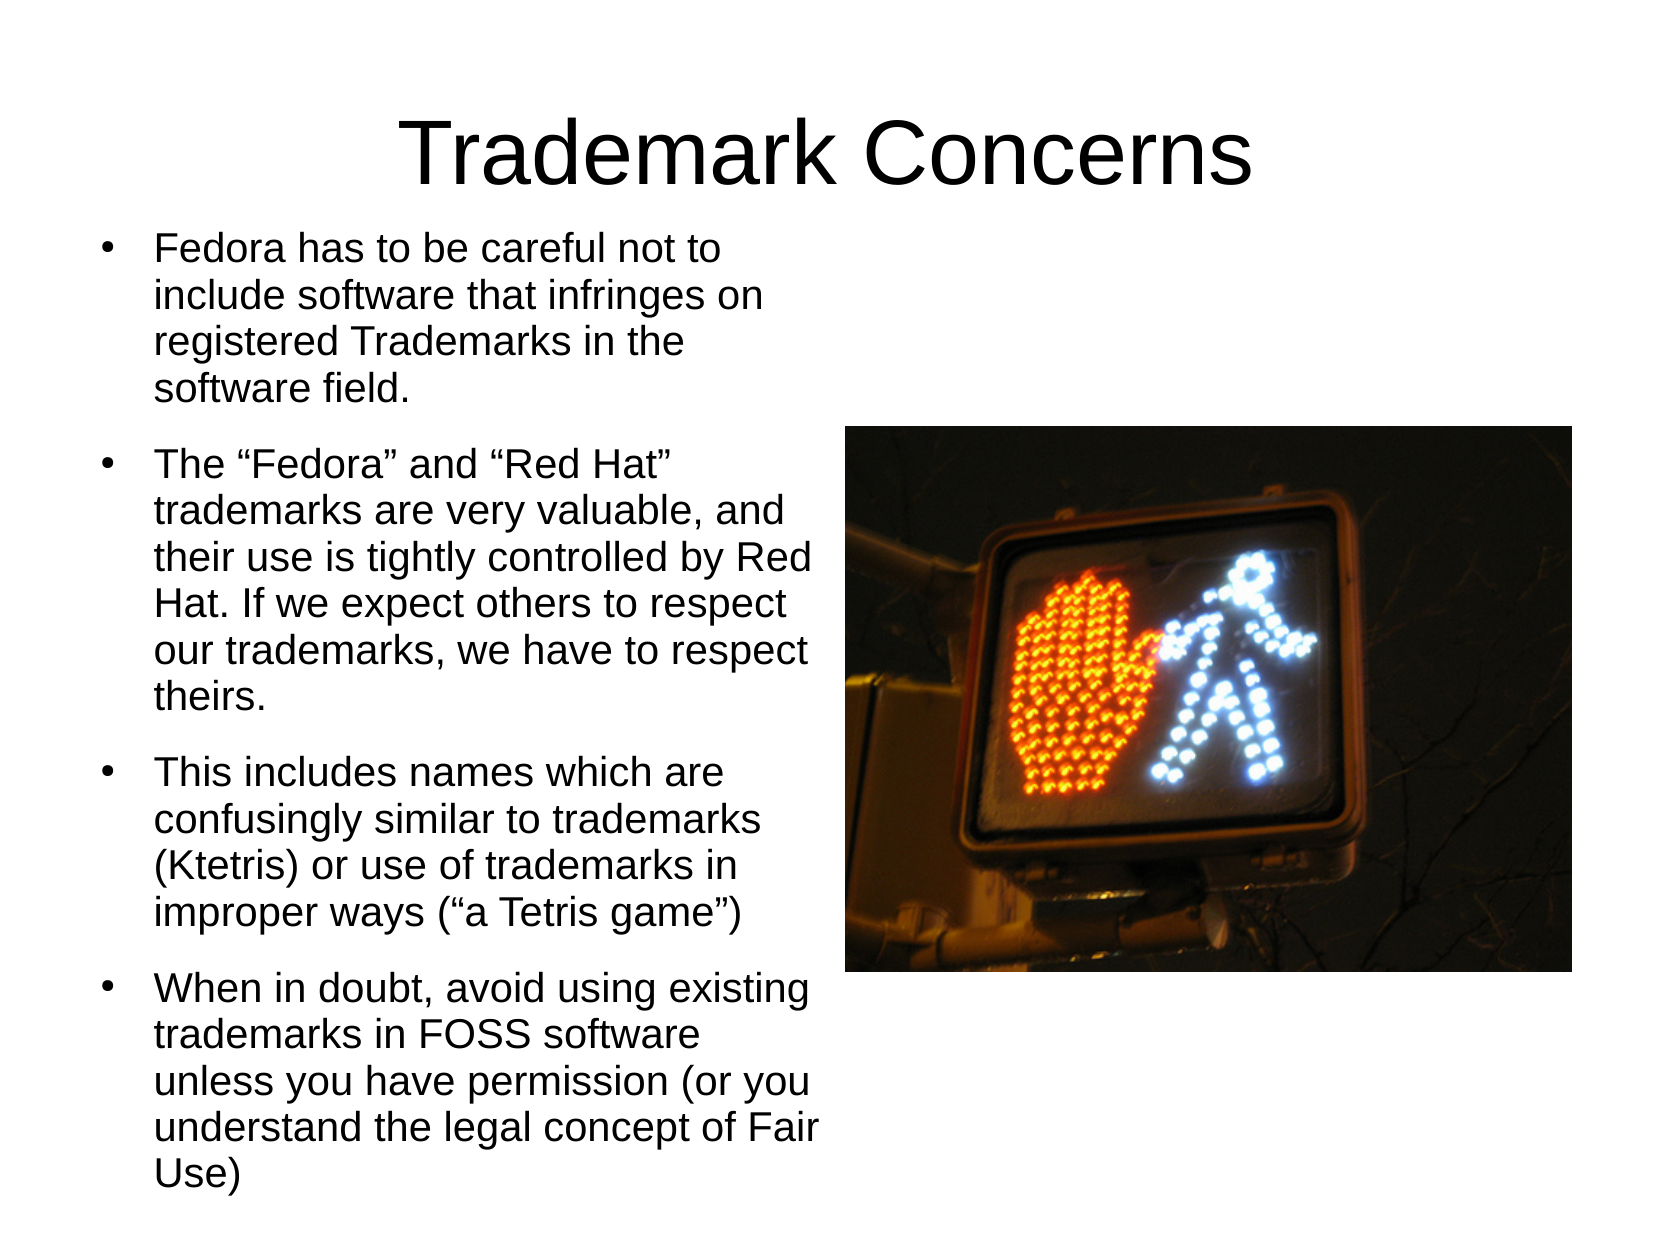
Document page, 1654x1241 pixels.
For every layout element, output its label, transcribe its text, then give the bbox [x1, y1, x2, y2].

title Trademark Concerns [82, 49, 1571, 257]
list Fedora has to be careful not to include software that infringes on registered Trademarks in the software field. The “Fedora” and “Red Hat” trademarks are very valuable, and their use is tightly controlled by Red Hat. If we expect others to respect our trademarks, we have to respect theirs. This includes names which are confusingly similar to trademarks (Ktetris) or use of trademarks in improper ways (“a Tetris game”) When in doubt, avoid using existing trademarks in FOSS software unless you have permission (or you understand the legal concept of Fair Use) [82, 225, 826, 1197]
picture [845, 426, 1572, 972]
